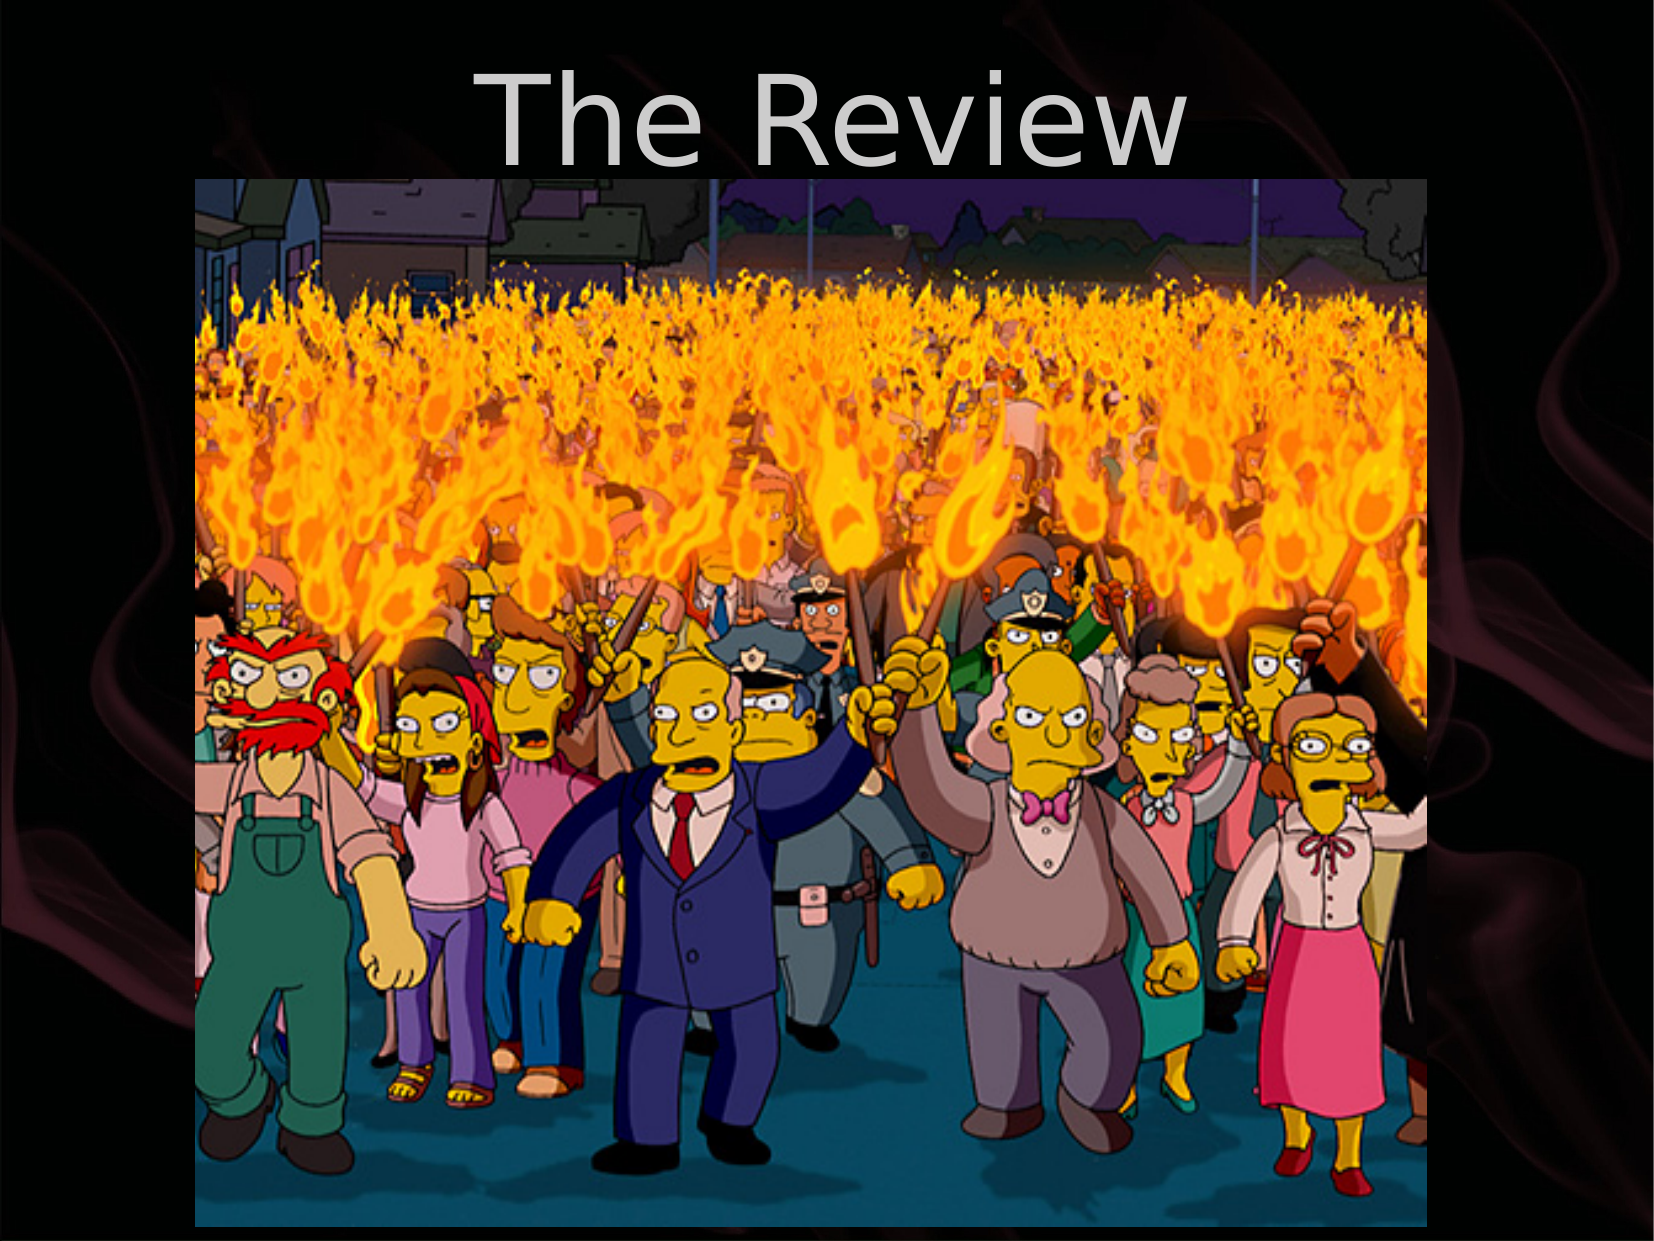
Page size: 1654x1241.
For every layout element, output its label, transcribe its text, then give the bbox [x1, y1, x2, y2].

picture [0, 0, 1654, 1241]
title The Review [90, 45, 1579, 200]
